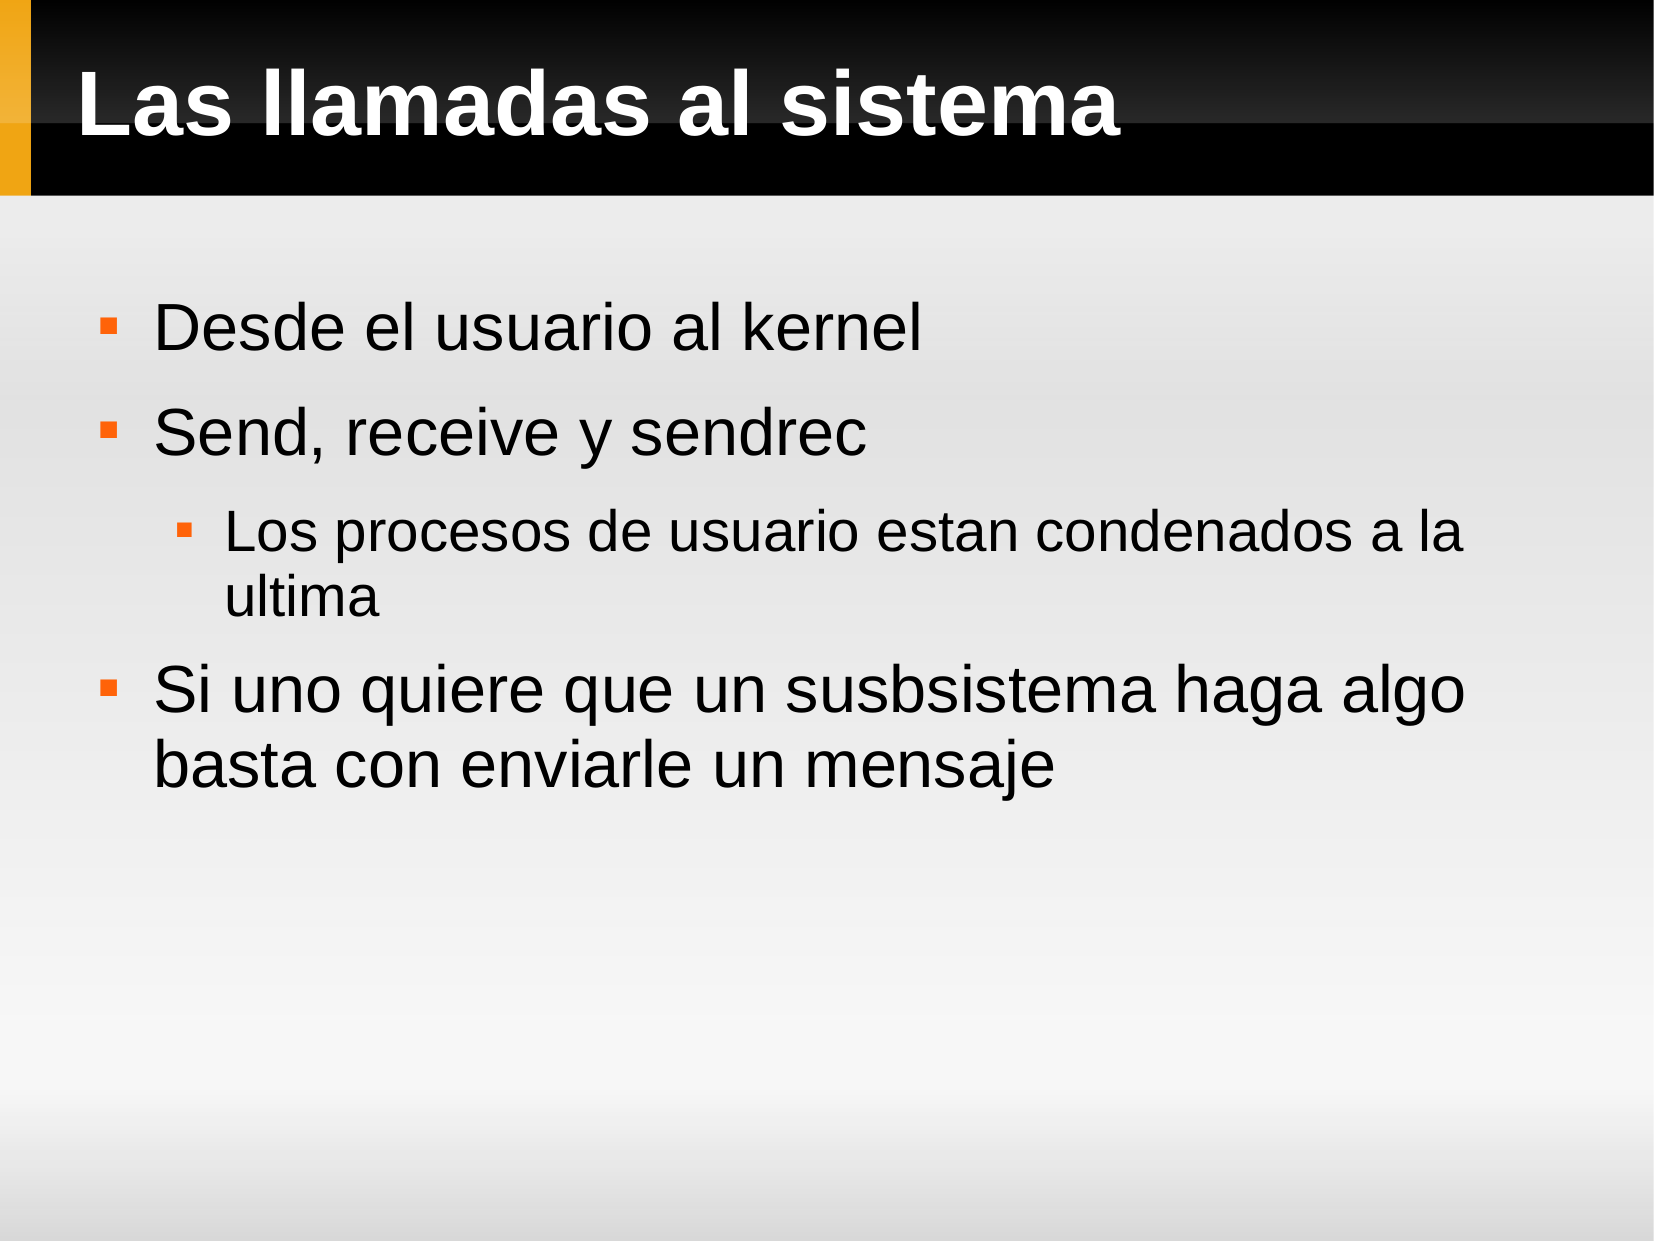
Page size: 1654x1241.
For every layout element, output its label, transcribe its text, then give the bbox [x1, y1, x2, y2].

title Las llamadas al sistema [76, 7, 1565, 200]
list Desde el usuario al kernel Send, receive y sendrec Los procesos de usuario estan condenados a la ultima Si uno quiere que un susbsistema haga algo basta con enviarle un mensaje [82, 290, 1571, 1094]
picture [0, 0, 1654, 1241]
